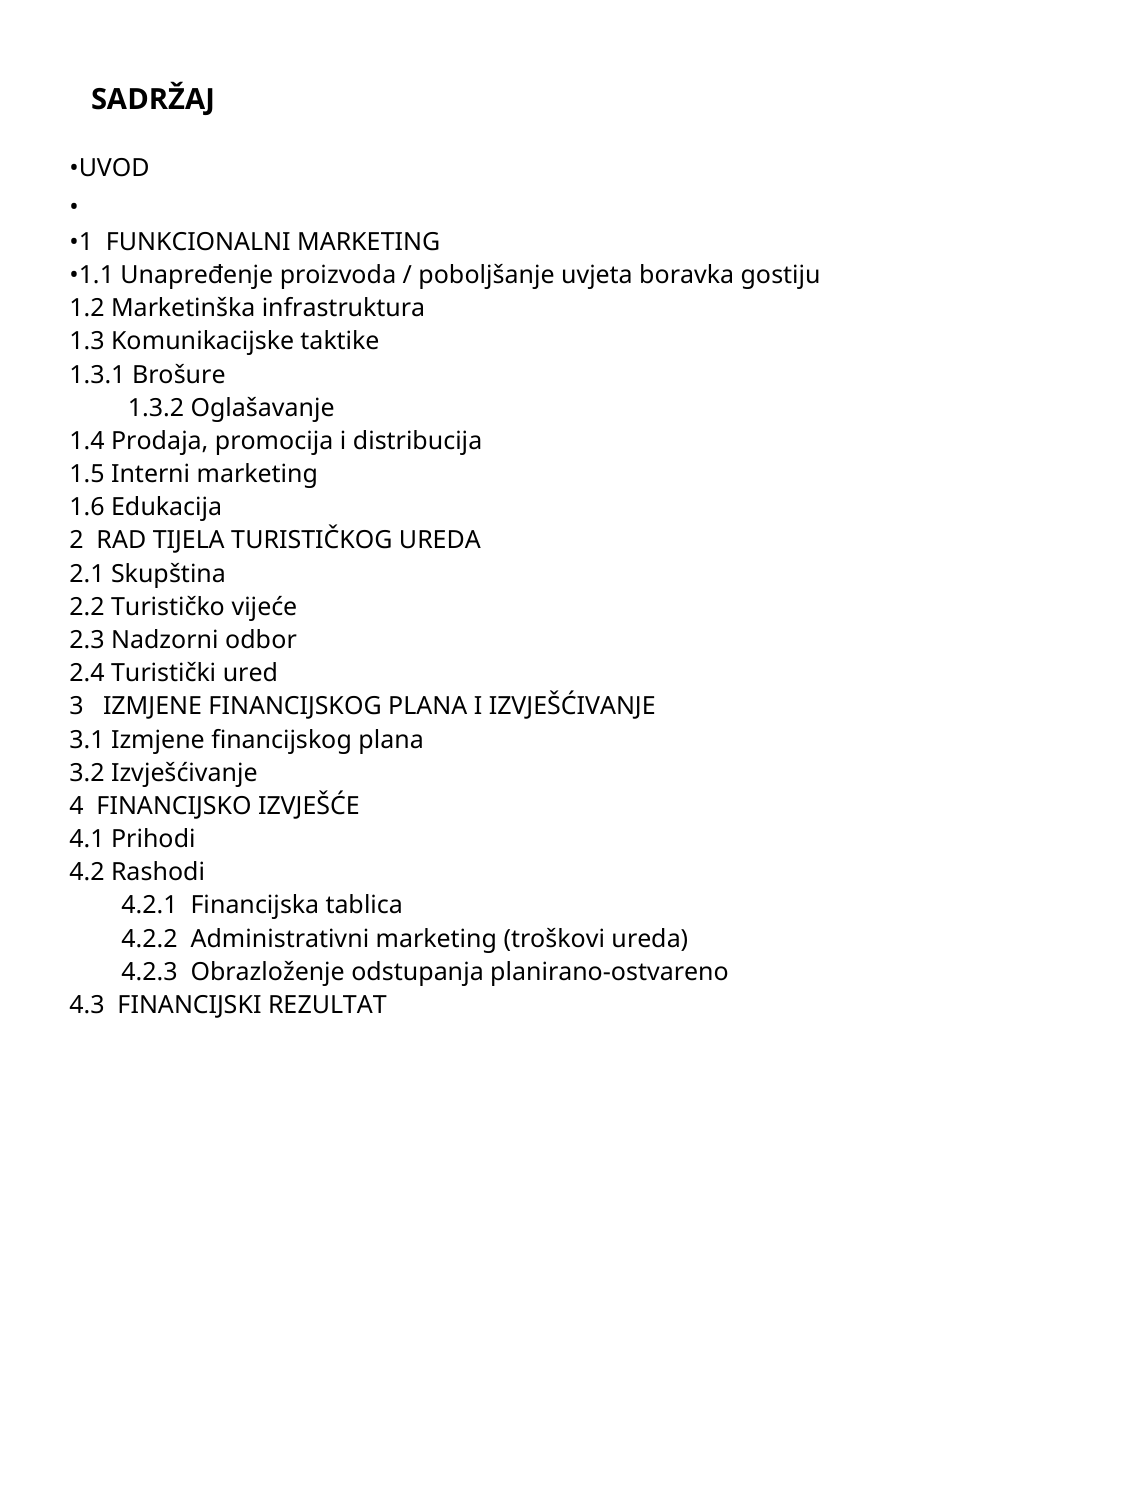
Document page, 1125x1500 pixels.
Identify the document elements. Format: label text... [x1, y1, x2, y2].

list UVOD 1 FUNKCIONALNI MARKETING 1.1 Unapređenje proizvoda / poboljšanje uvjeta boravka gostiju 1.2 Marketinška infrastruktura 1.3 Komunikacijske taktike 1.3.1 Brošure 1.3.2 Oglašavanje 1.4 Prodaja, promocija i distribucija 1.5 Interni marketing 1.6 Edukacija 2 RAD TIJELA TURISTIČKOG UREDA 2.1 Skupština 2.2 Turističko vijeće 2.3 Nadzorni odbor 2.4 Turistički ured 3 IZMJENE FINANCIJSKOG PLANA I IZVJEŠĆIVANJE 3.1 Izmjene financijskog plana 3.2 Izvješćivanje 4 FINANCIJSKO IZVJEŠĆE 4.1 Prihodi 4.2 Rashodi 4.2.1 Financijska tablica 4.2.2 Administrativni marketing (troškovi ureda) 4.2.3 Obrazloženje odstupanja planirano-ostvareno 4.3 FINANCIJSKI REZULTAT [54, 147, 1068, 1138]
title SADRŽAJ [56, 60, 303, 136]
